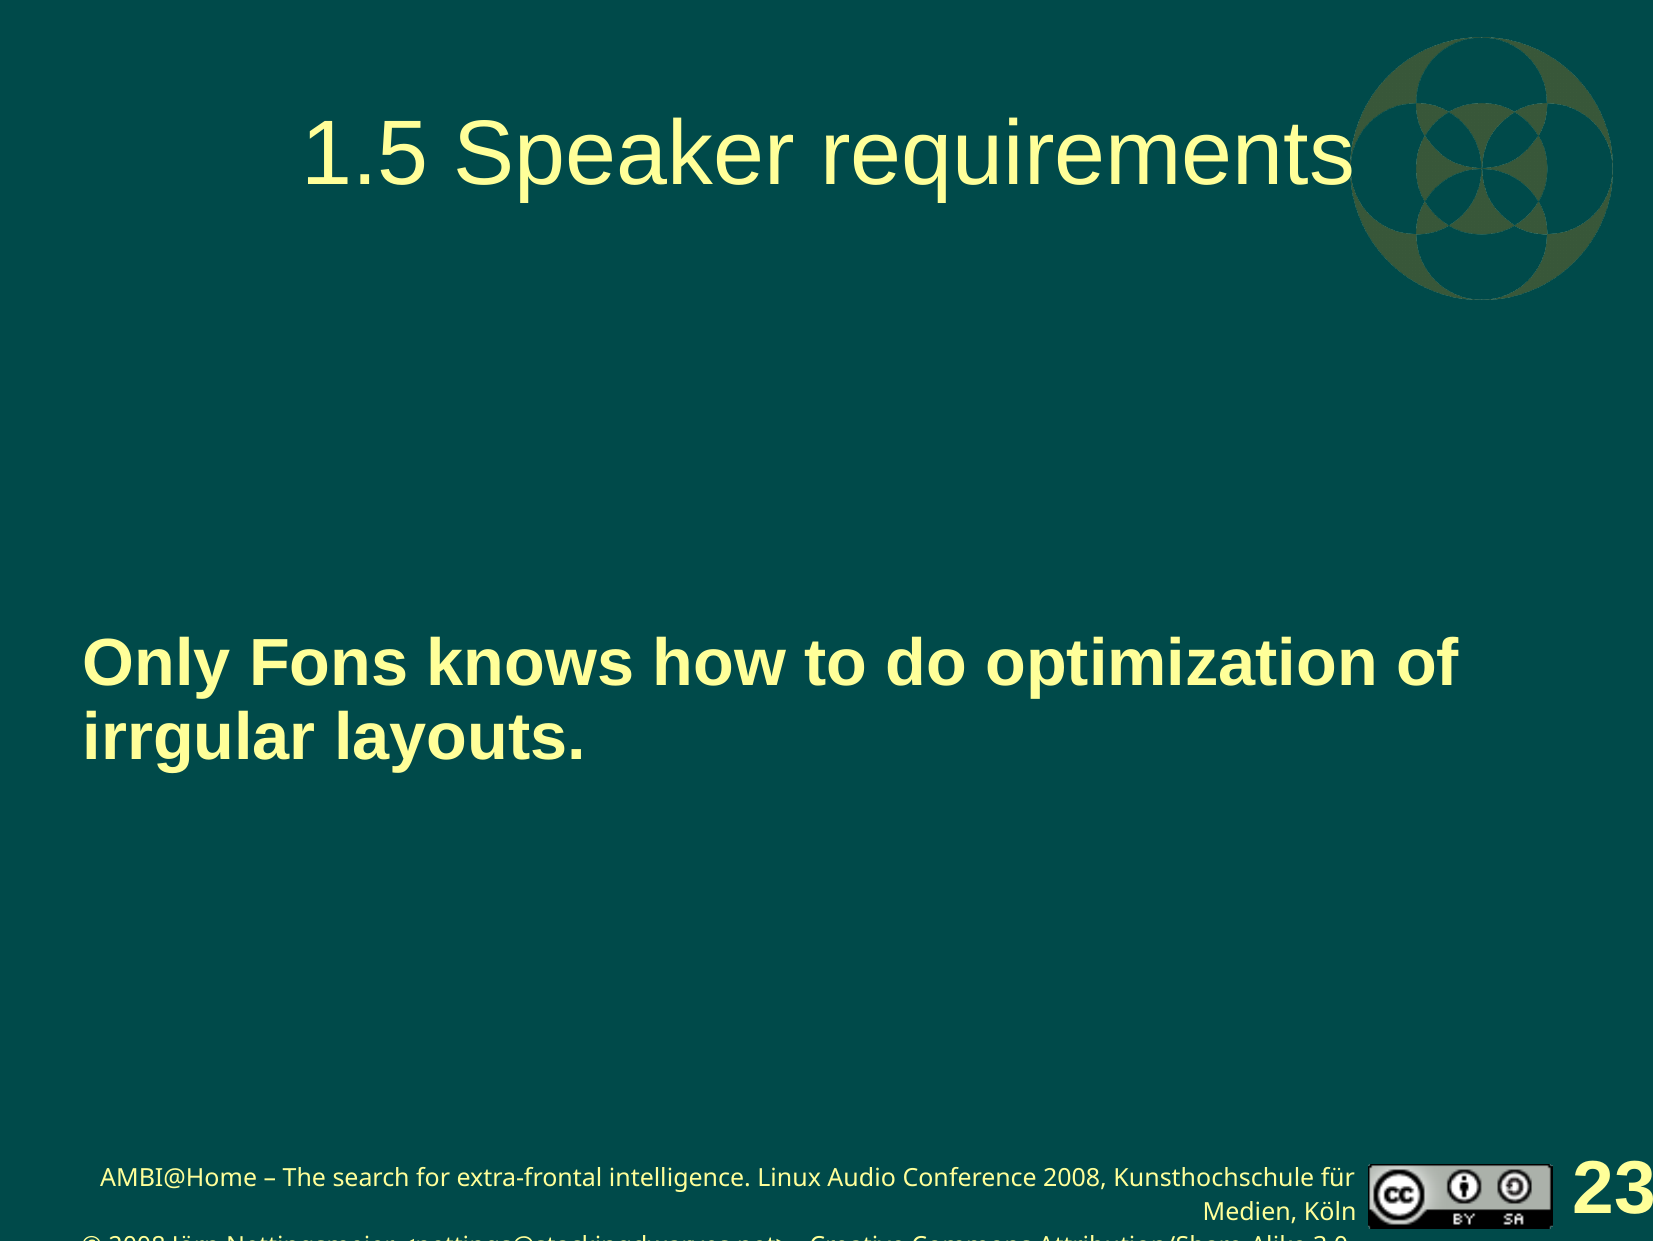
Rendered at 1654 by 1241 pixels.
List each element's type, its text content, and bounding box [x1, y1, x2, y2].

picture [1350, 37, 1613, 300]
title 1.5 Speaker requirements [82, 56, 1576, 250]
subtitle Only Fons knows how to do optimization of irrgular layouts. [82, 297, 1571, 1102]
picture [1368, 1164, 1553, 1229]
